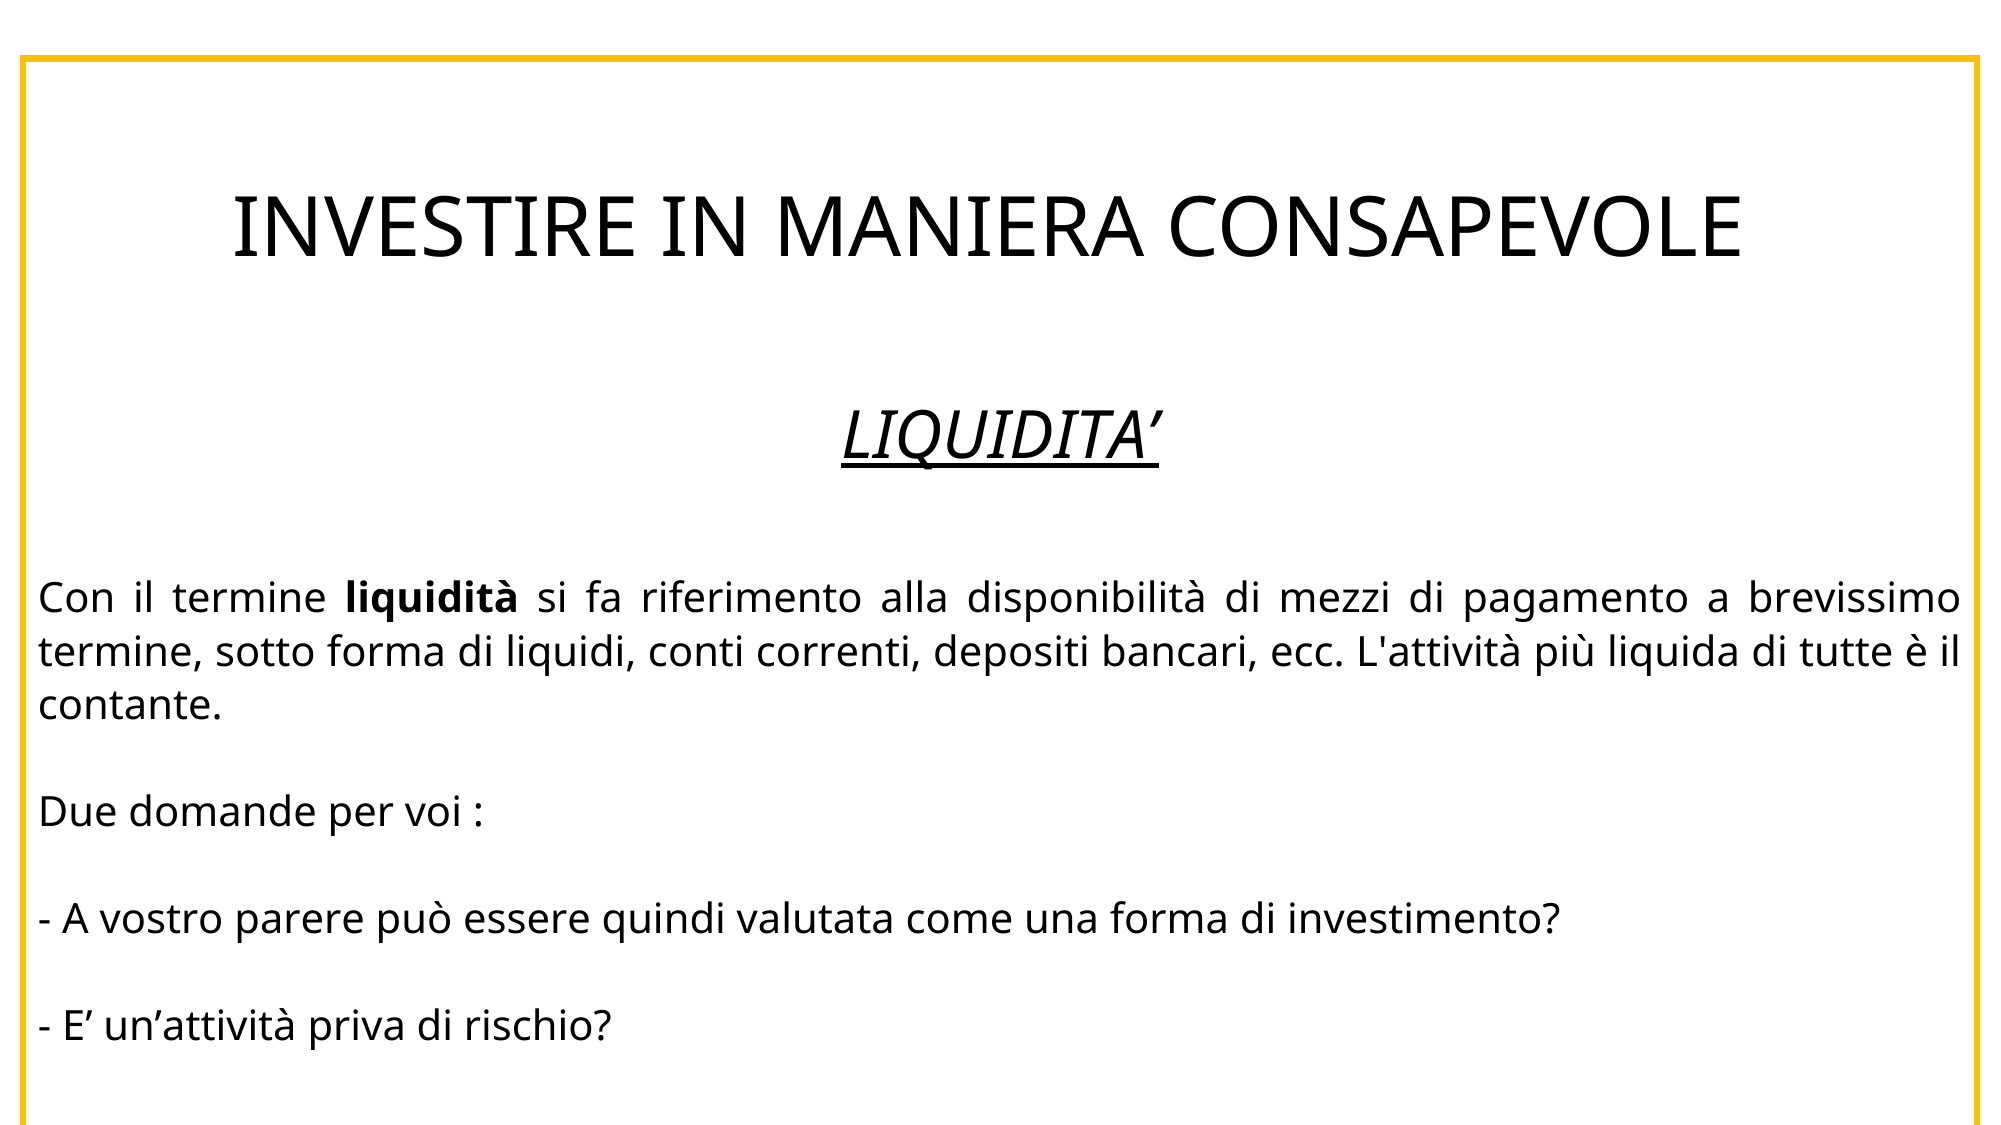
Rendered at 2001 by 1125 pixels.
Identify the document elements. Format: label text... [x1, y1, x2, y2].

text_box INVESTIRE IN MANIERA CONSAPEVOLE LIQUIDITA’ Con il termine liquidità si fa riferimento alla disponibilità di mezzi di pagamento a brevissimo termine, sotto forma di liquidi, conti correnti, depositi bancari, ecc. L'attività più liquida di tutte è il contante. Due domande per voi : - A vostro parere può essere quindi valutata come una forma di investimento? - E’ un’attività priva di rischio? [22, 58, 1978, 1112]
